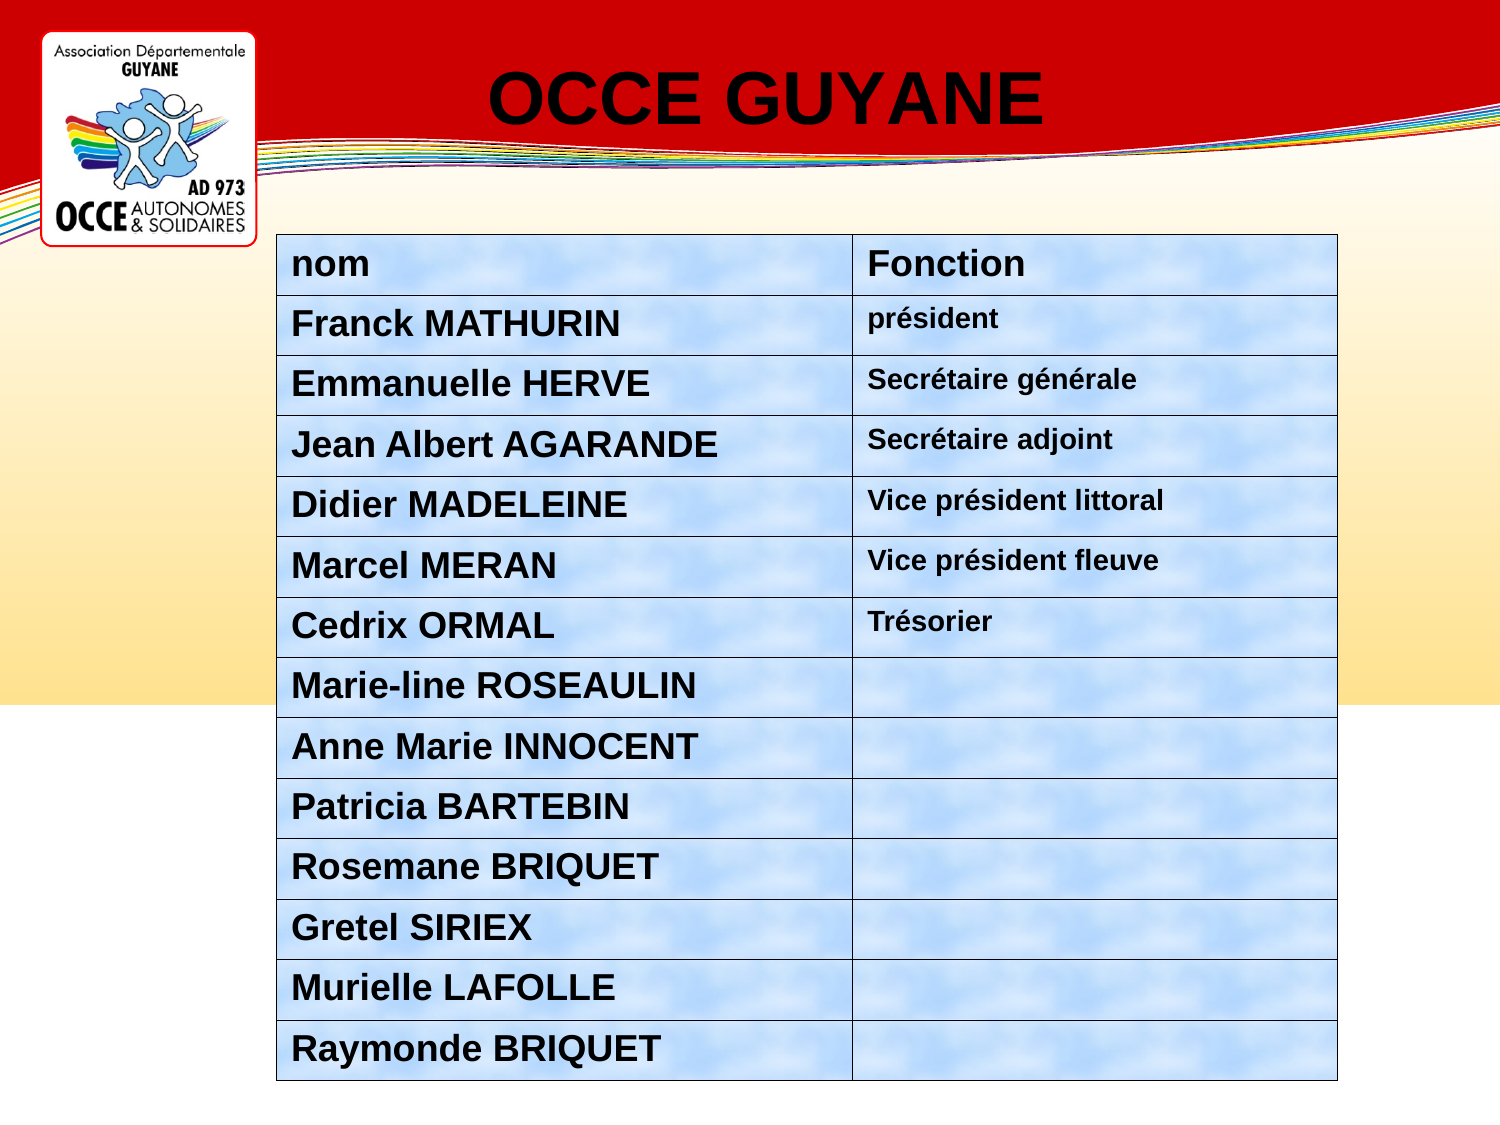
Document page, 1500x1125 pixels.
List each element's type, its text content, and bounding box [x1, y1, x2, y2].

table_cell [853, 1021, 1337, 1080]
table_cell Marie-line ROSEAULIN [277, 658, 852, 717]
table_header nom [277, 235, 852, 295]
table_cell Cedrix ORMAL [277, 598, 852, 657]
table_cell [853, 779, 1337, 838]
table_cell Emmanuelle HERVE [277, 356, 852, 415]
table_cell Murielle LAFOLLE [277, 960, 852, 1020]
table_cell président [853, 296, 1337, 355]
table_cell Vice président fleuve [853, 537, 1337, 597]
table_cell Gretel SIRIEX [277, 900, 852, 959]
text_box OCCE GUYANE [472, 47, 1099, 142]
table_cell [853, 960, 1337, 1020]
table_cell Patricia BARTEBIN [277, 779, 852, 838]
table_cell Anne Marie INNOCENT [277, 718, 852, 778]
table_cell Secrétaire générale [853, 356, 1337, 415]
table_cell [853, 718, 1337, 778]
table_cell Franck MATHURIN [277, 296, 852, 355]
table_header Fonction [853, 235, 1337, 295]
table_cell Marcel MERAN [277, 537, 852, 597]
table_cell Vice président littoral [853, 477, 1337, 536]
picture [54, 44, 245, 234]
table_cell [853, 658, 1337, 717]
table_cell Jean Albert AGARANDE [277, 416, 852, 476]
table_cell [853, 900, 1337, 959]
table_cell Trésorier [853, 598, 1337, 657]
table_cell Didier MADELEINE [277, 477, 852, 536]
table_cell Raymonde BRIQUET [277, 1021, 852, 1080]
table_cell [853, 839, 1337, 899]
table_cell Rosemane BRIQUET [277, 839, 852, 899]
table_cell Secrétaire adjoint [853, 416, 1337, 476]
